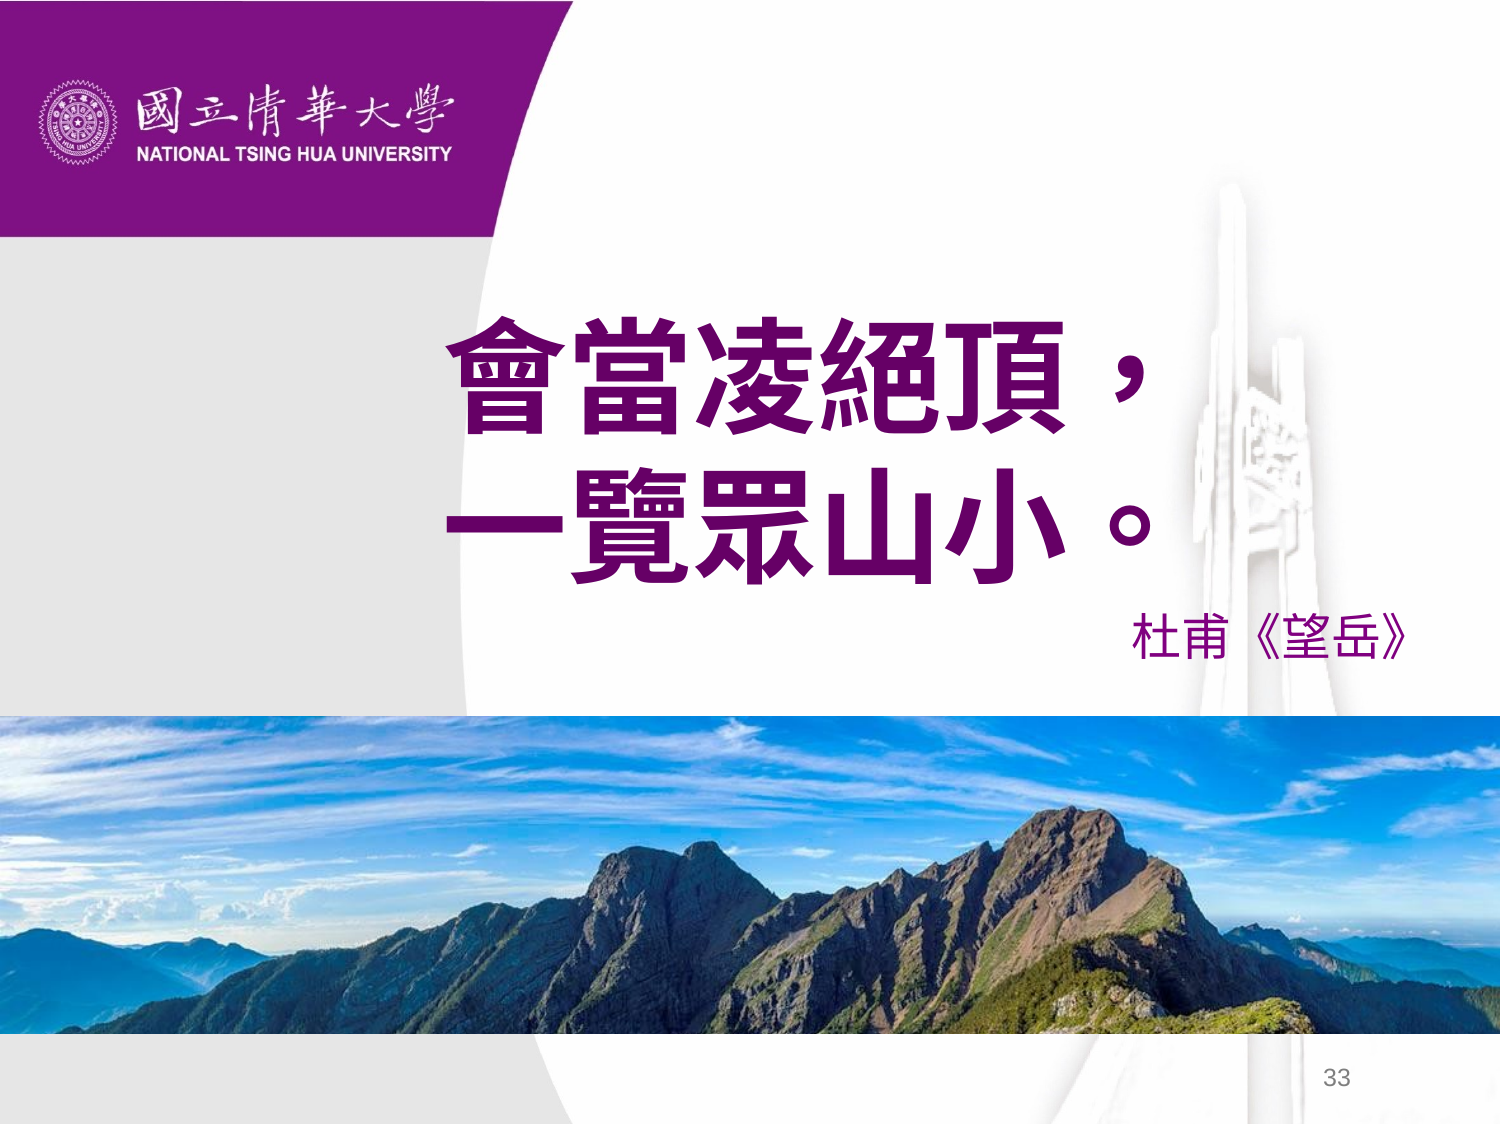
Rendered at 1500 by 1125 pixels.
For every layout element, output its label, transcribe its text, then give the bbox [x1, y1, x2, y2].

title 會當凌絕頂， 一覽眾山小。 [171, 290, 1465, 509]
picture [0, 716, 1500, 1034]
text_box 杜甫《望岳》 [1116, 597, 1447, 673]
text_box [1308, 1050, 1426, 1103]
